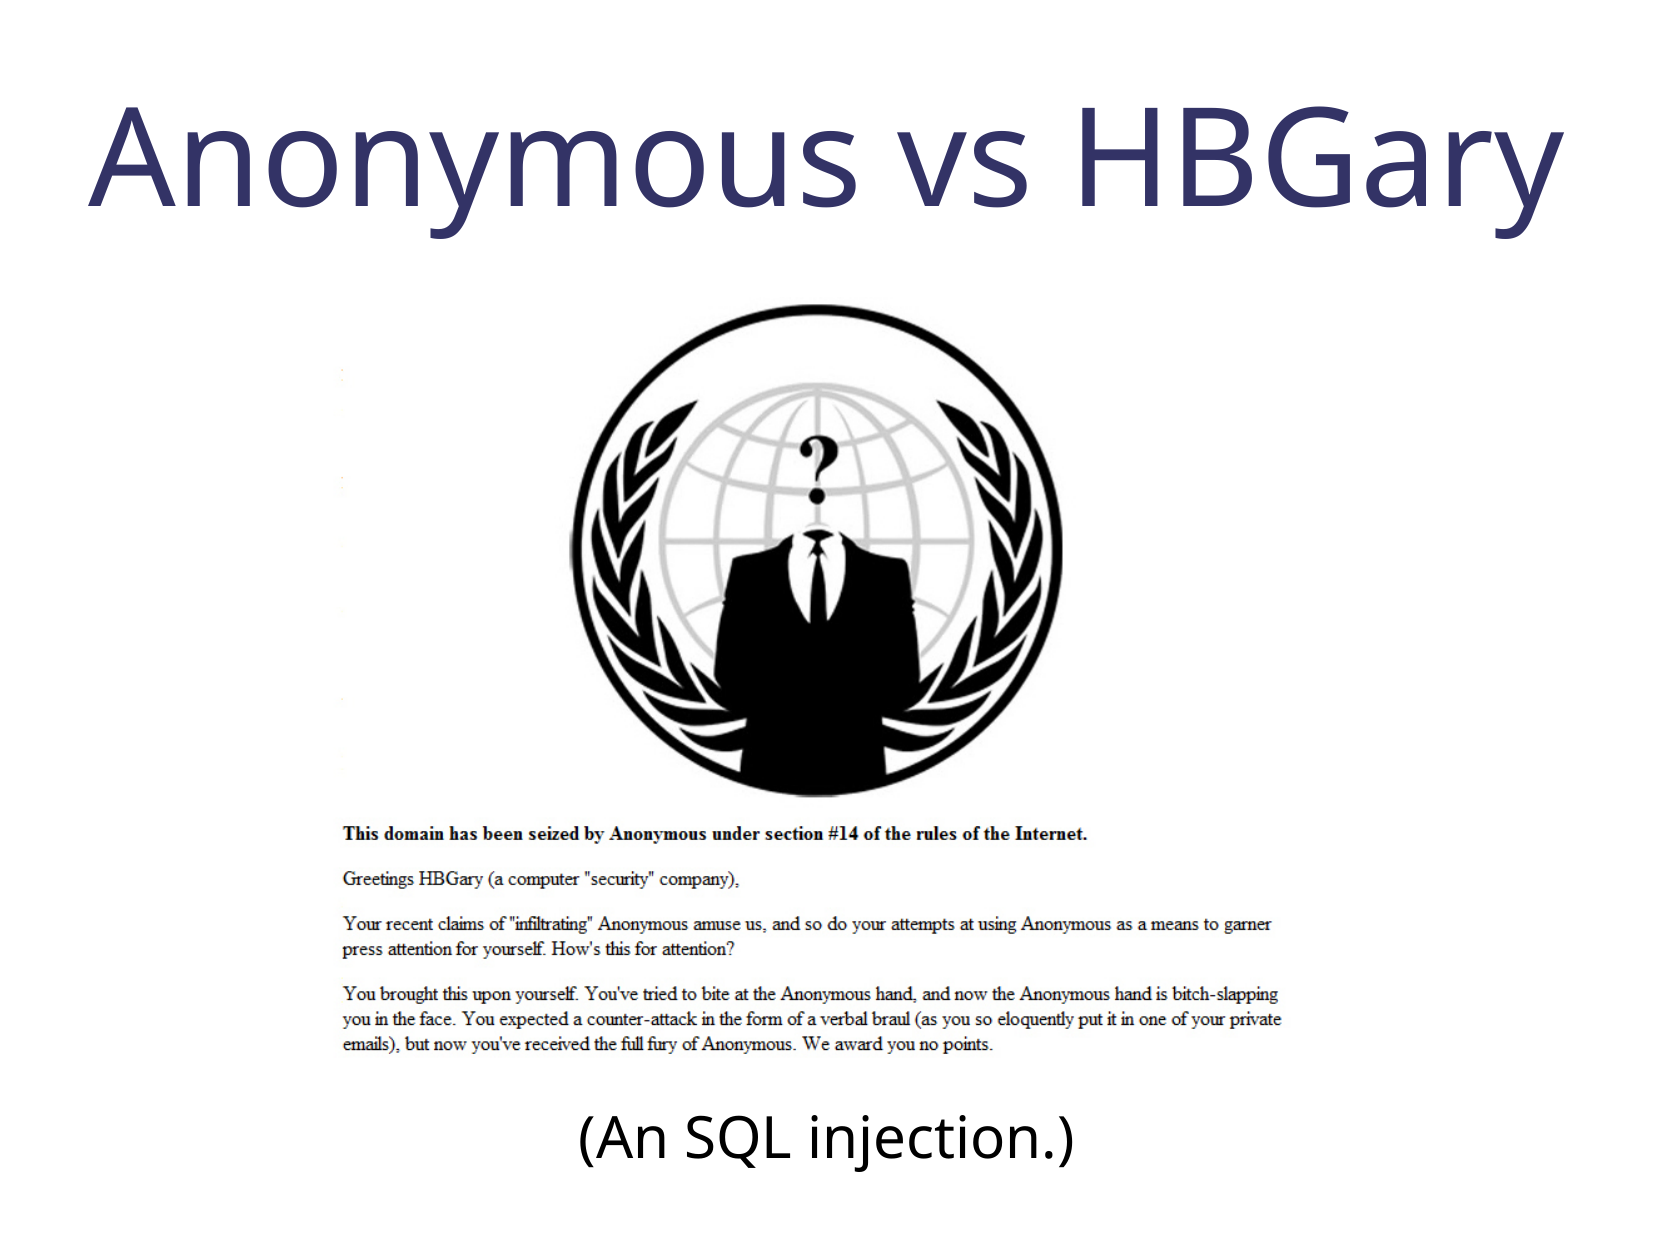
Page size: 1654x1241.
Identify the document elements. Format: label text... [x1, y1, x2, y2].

subtitle (An SQL injection.) [82, 1096, 1571, 1179]
title Anonymous vs HBGary [0, 56, 1654, 250]
picture [254, 297, 1358, 1074]
